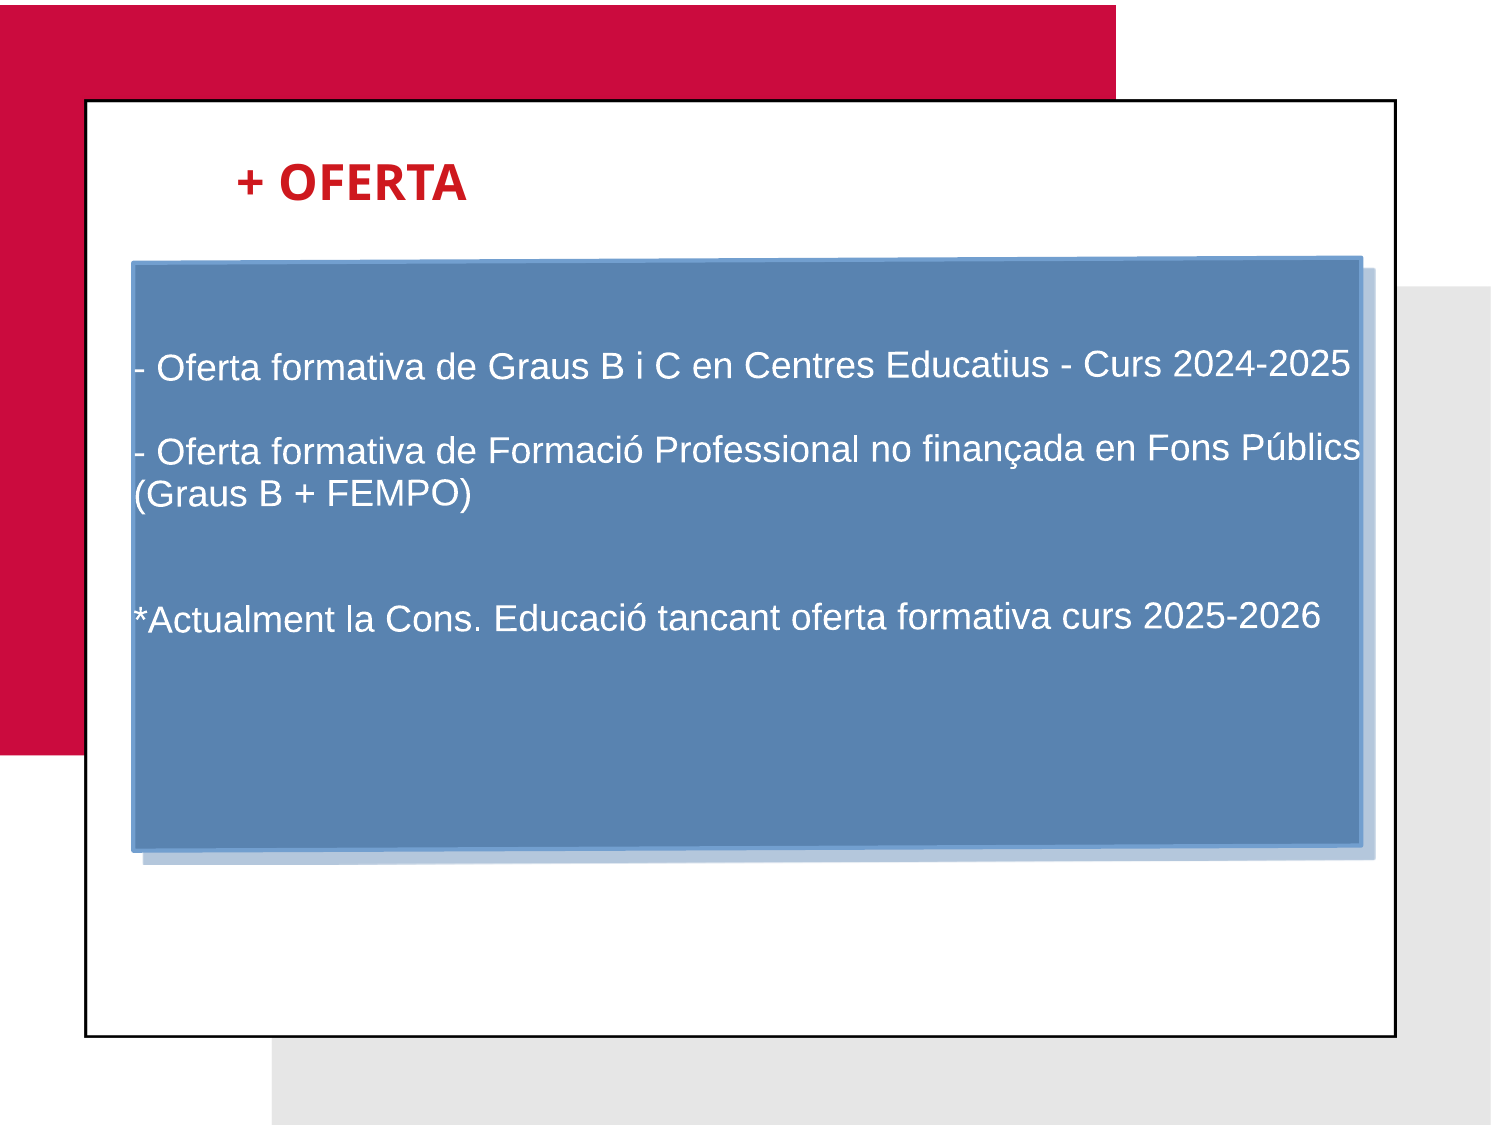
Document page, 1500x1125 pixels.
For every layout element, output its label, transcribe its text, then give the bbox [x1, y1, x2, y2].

text_box - Oferta formativa de Graus B i C en Centres Educatius - Curs 2024-2025 - Oferta formativa de Formació Professional no finançada en Fons Públics (Graus B + FEMPO) *Actualment la Cons. Educació tancant oferta formativa curs 2025-2026 [133, 257, 1362, 851]
text_box + OFERTA [212, 142, 1232, 262]
picture [0, 5, 1491, 1125]
